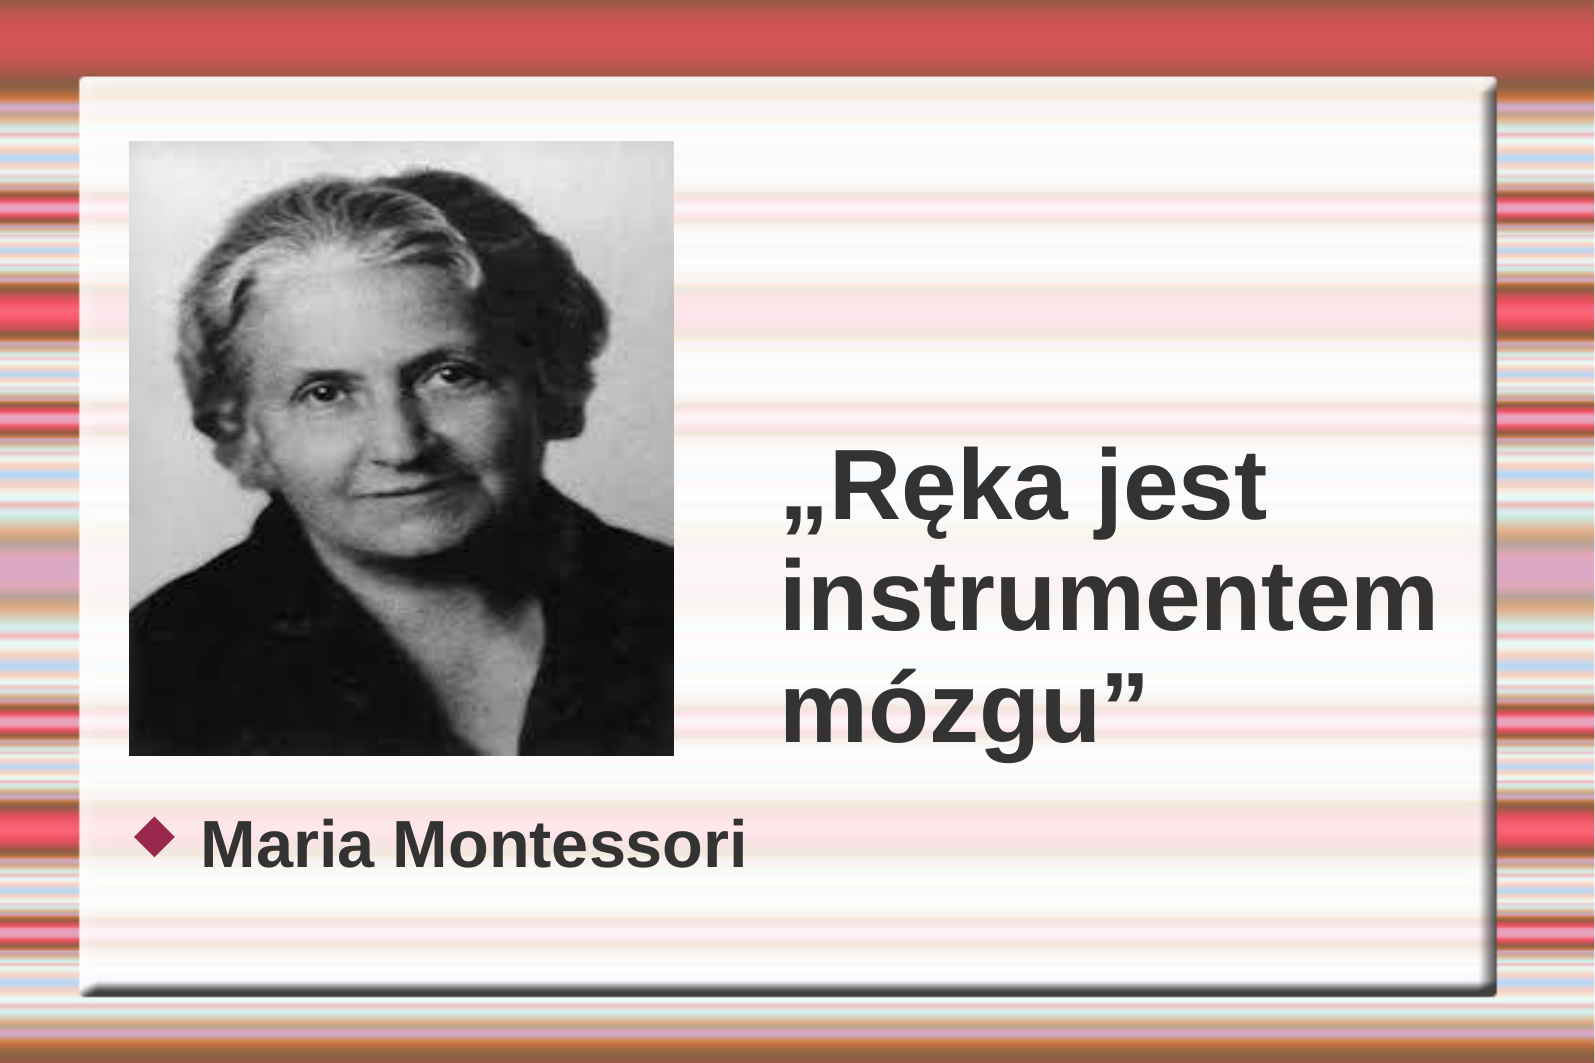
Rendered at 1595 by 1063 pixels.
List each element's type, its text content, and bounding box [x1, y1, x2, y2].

list „Ręka jest instrumentem mózgu” [779, 428, 1571, 1063]
picture [0, 0, 1595, 1063]
list Maria Montessori [117, 806, 768, 1063]
